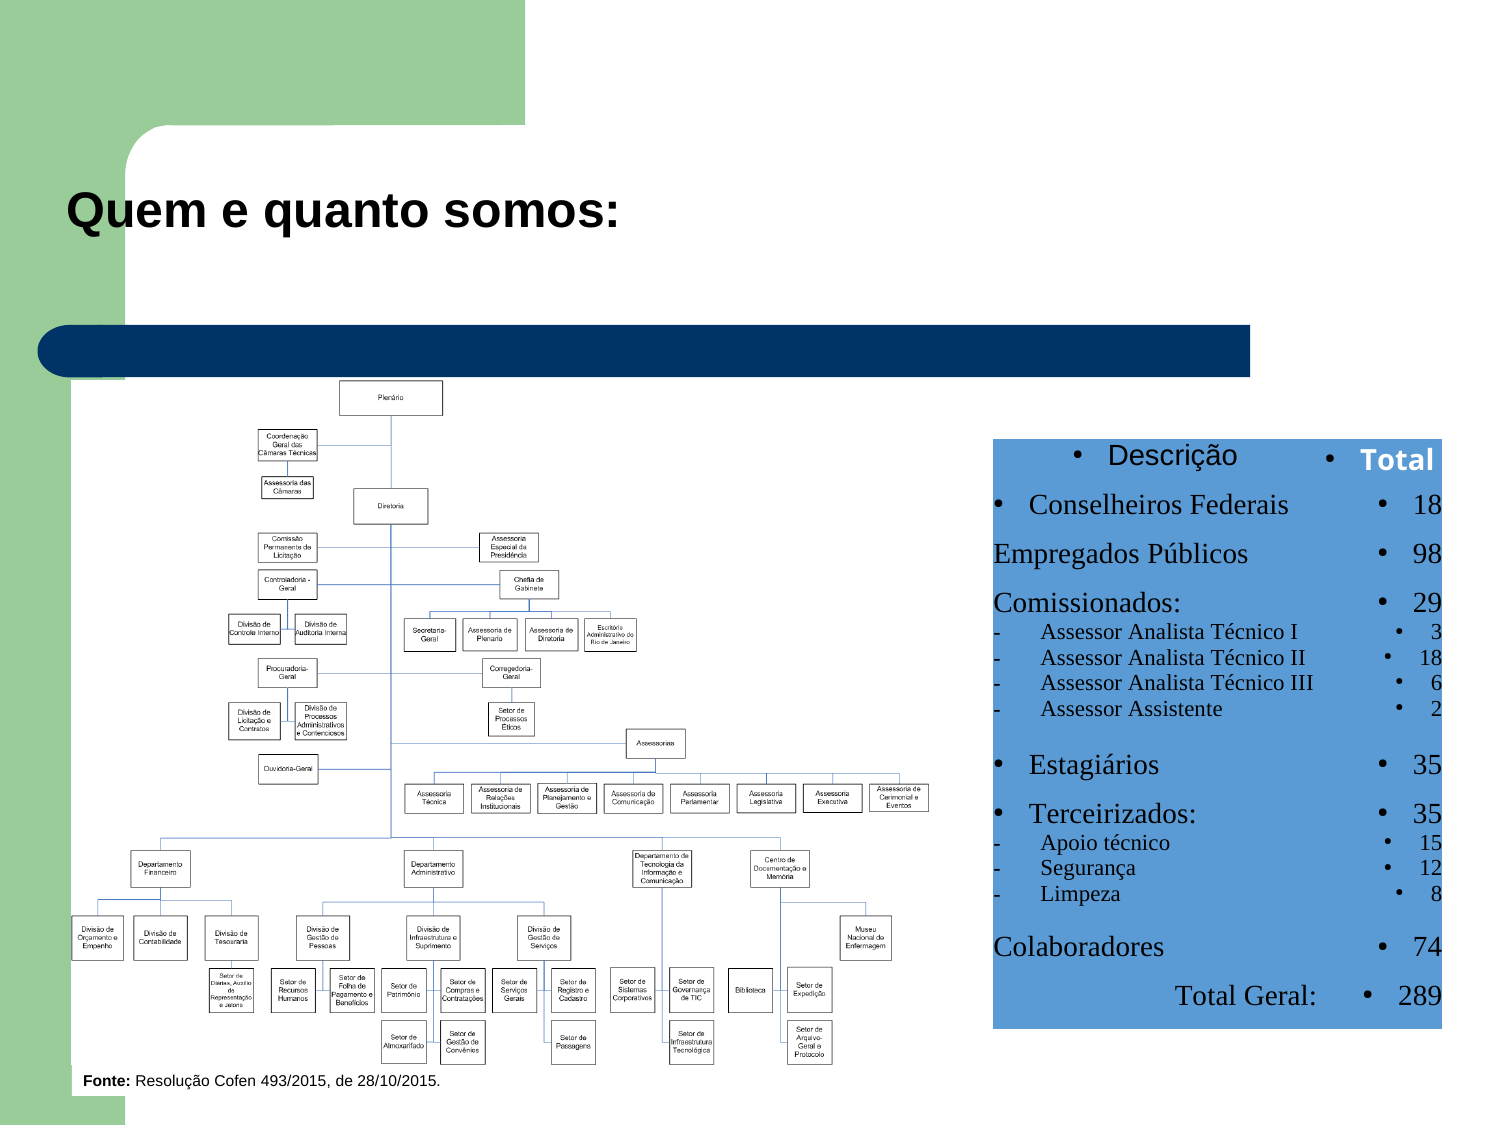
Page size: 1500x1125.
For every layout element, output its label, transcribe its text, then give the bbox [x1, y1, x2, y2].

table_cell Total Geral: [993, 980, 1317, 1029]
table_cell 74 [1317, 931, 1442, 980]
table_cell 29 3 18 6 2 [1317, 587, 1442, 748]
table_cell Conselheiros Federais [993, 488, 1317, 538]
table_cell Colaboradores [993, 931, 1317, 980]
table_cell 18 [1317, 488, 1442, 538]
table_cell 98 [1317, 538, 1442, 587]
table_cell 35 [1317, 748, 1442, 797]
text_box Quem e quanto somos: [51, 170, 1458, 245]
text_box Fonte: Resolução Cofen 493/2015, de 28/10/2015. [71, 1065, 502, 1096]
table_cell 35 15 12 8 [1317, 797, 1442, 931]
table_cell 289 [1317, 980, 1442, 1029]
table_header Total [1317, 439, 1442, 488]
table_cell Terceirizados: Apoio técnico Segurança Limpeza [993, 797, 1317, 931]
table_cell Empregados Públicos [993, 538, 1317, 587]
table_cell Estagiários [993, 748, 1317, 797]
table_header Descrição [993, 439, 1317, 488]
table_cell Comissionados: Assessor Analista Técnico I Assessor Analista Técnico II Assessor Analista Técnico III Assessor Assistente [993, 587, 1317, 748]
picture [71, 380, 929, 1065]
